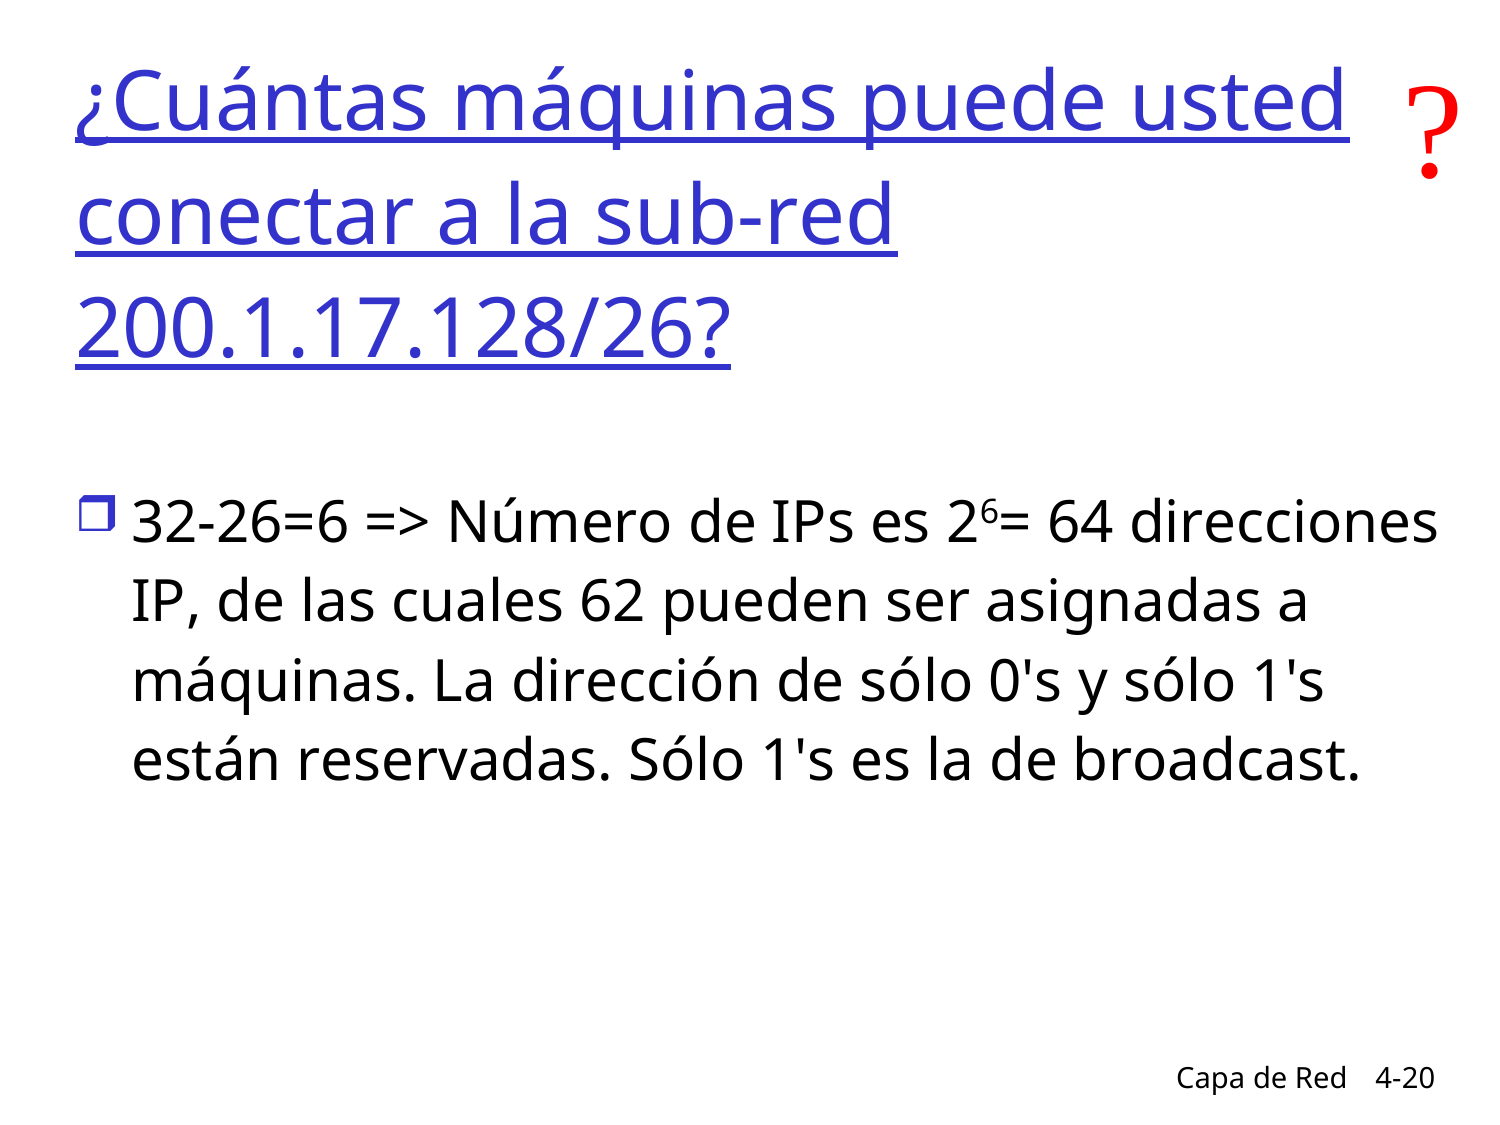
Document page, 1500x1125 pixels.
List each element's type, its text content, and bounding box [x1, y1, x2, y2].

list 32-26=6 => Número de IPs es 26= 64 direcciones IP, de las cuales 62 pueden ser asignadas a máquinas. La dirección de sólo 0's y sólo 1's están reservadas. Sólo 1's es la de broadcast. [75, 480, 1463, 1014]
title ¿Cuántas máquinas puede usted conectar a la sub-red 200.1.17.128/26? [75, 74, 1387, 350]
text_box ? [1387, 32, 1479, 521]
